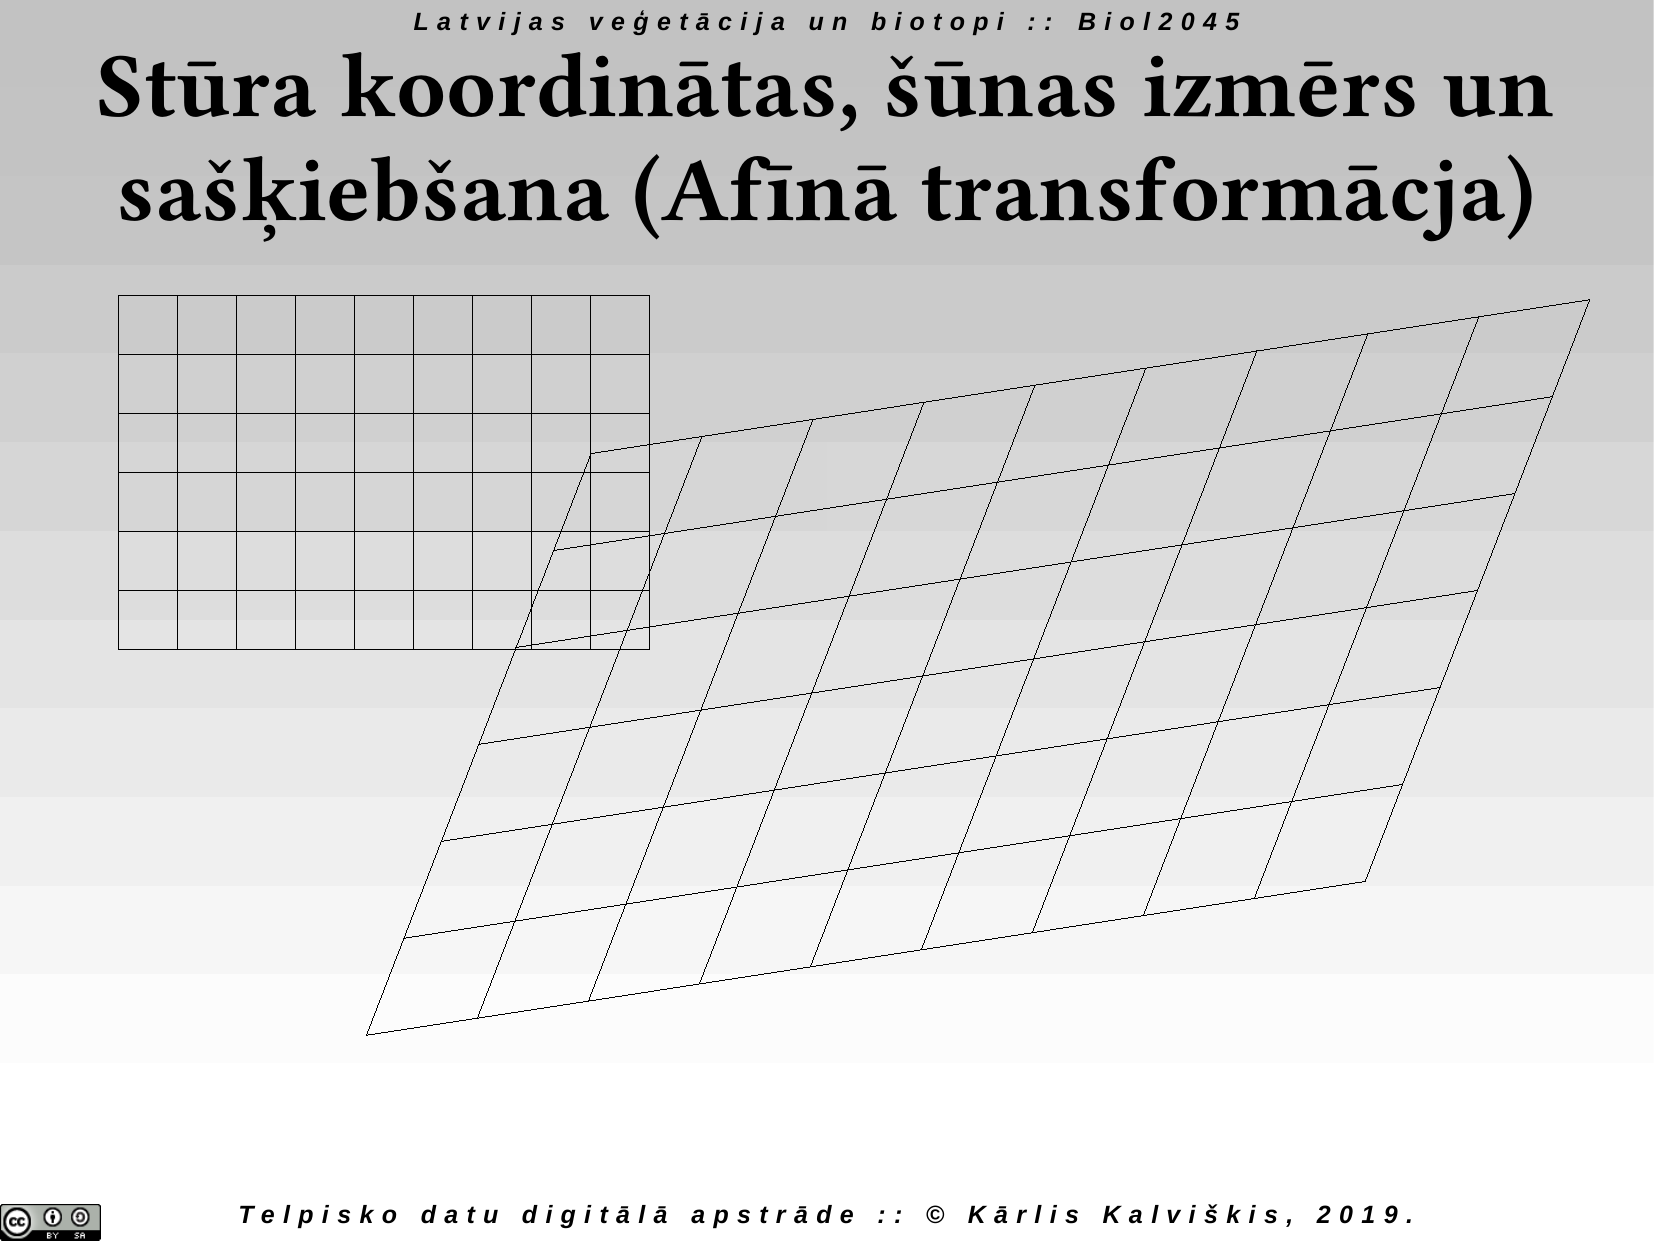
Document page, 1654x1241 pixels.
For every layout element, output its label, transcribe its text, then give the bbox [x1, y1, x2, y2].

title Stūra koordinātas, šūnas izmērs un sašķiebšana (Afīnā transformācja) [29, 33, 1625, 244]
picture [0, 0, 1654, 1241]
